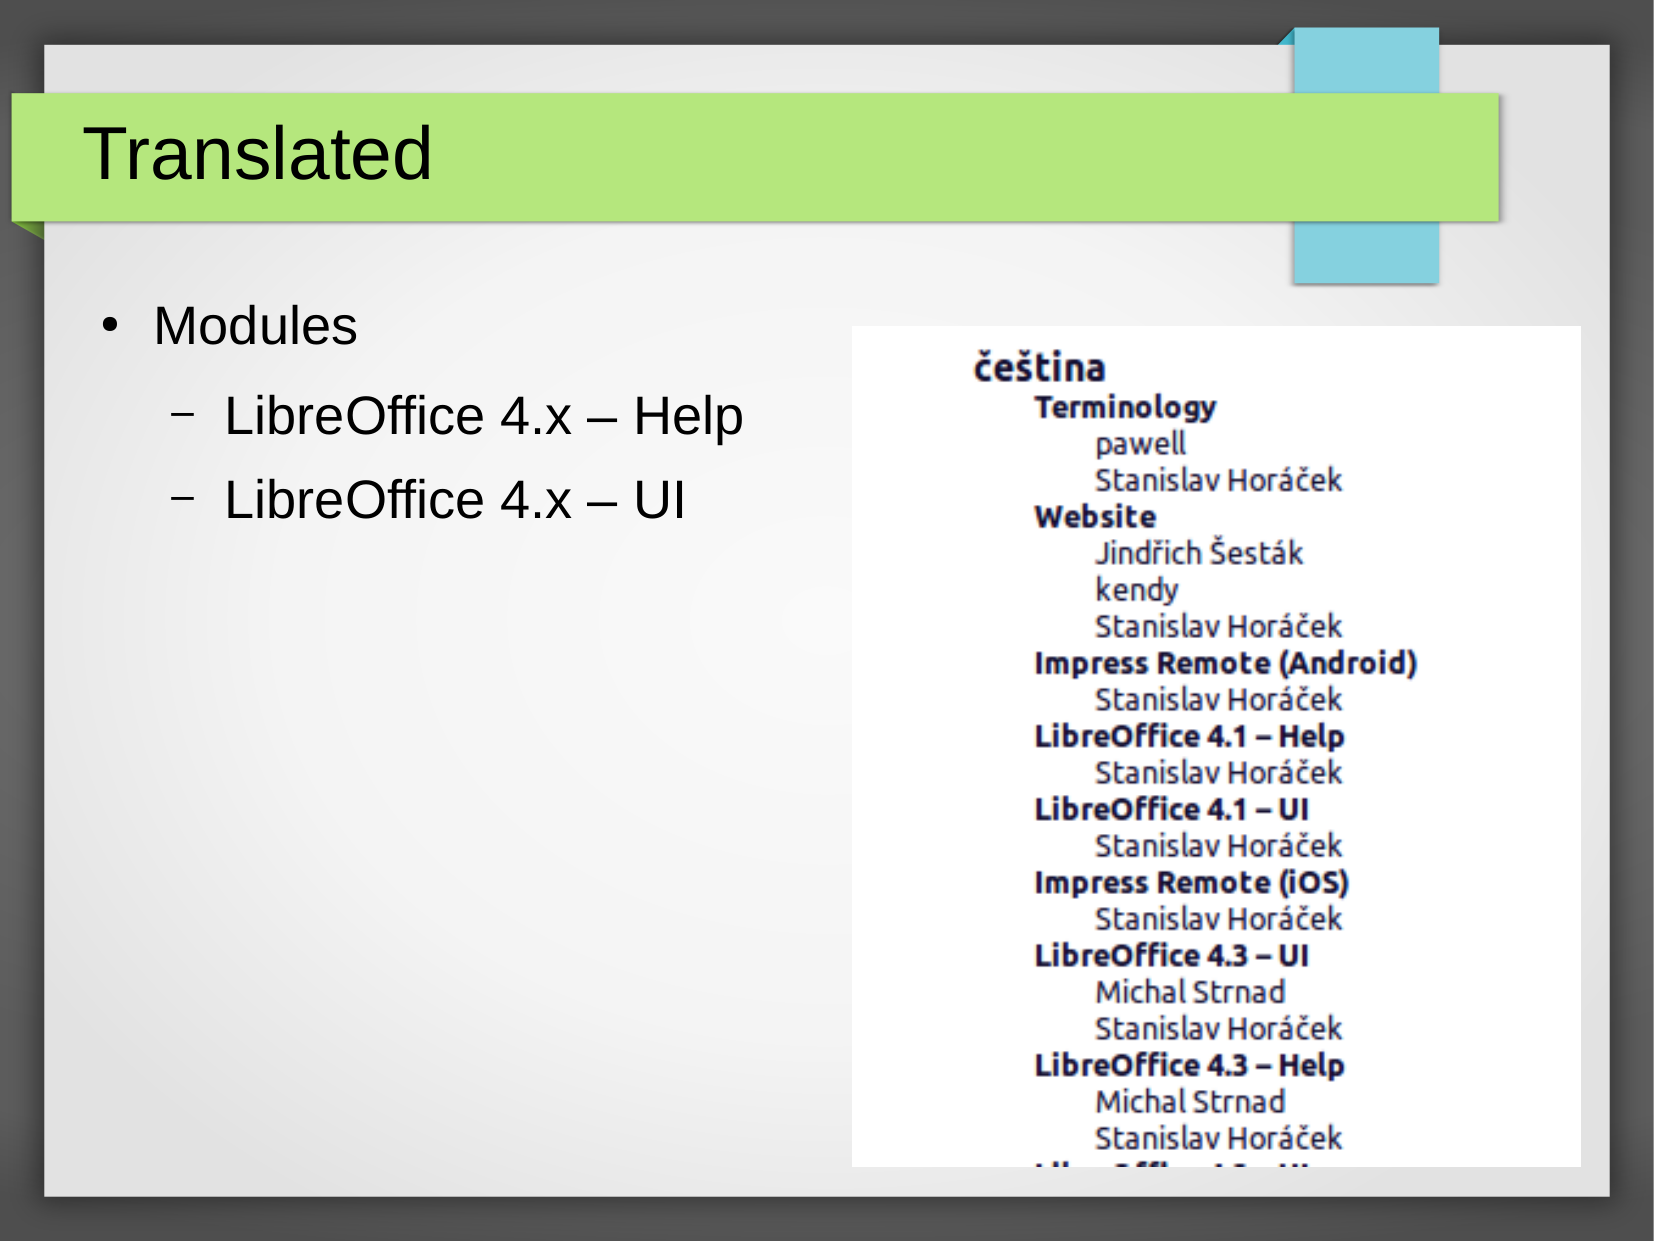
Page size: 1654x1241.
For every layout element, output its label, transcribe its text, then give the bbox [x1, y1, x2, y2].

list Modules LibreOffice 4.x – Help LibreOffice 4.x – UI [82, 295, 1571, 1015]
title Translated [82, 94, 1264, 213]
picture [0, 0, 1654, 1241]
